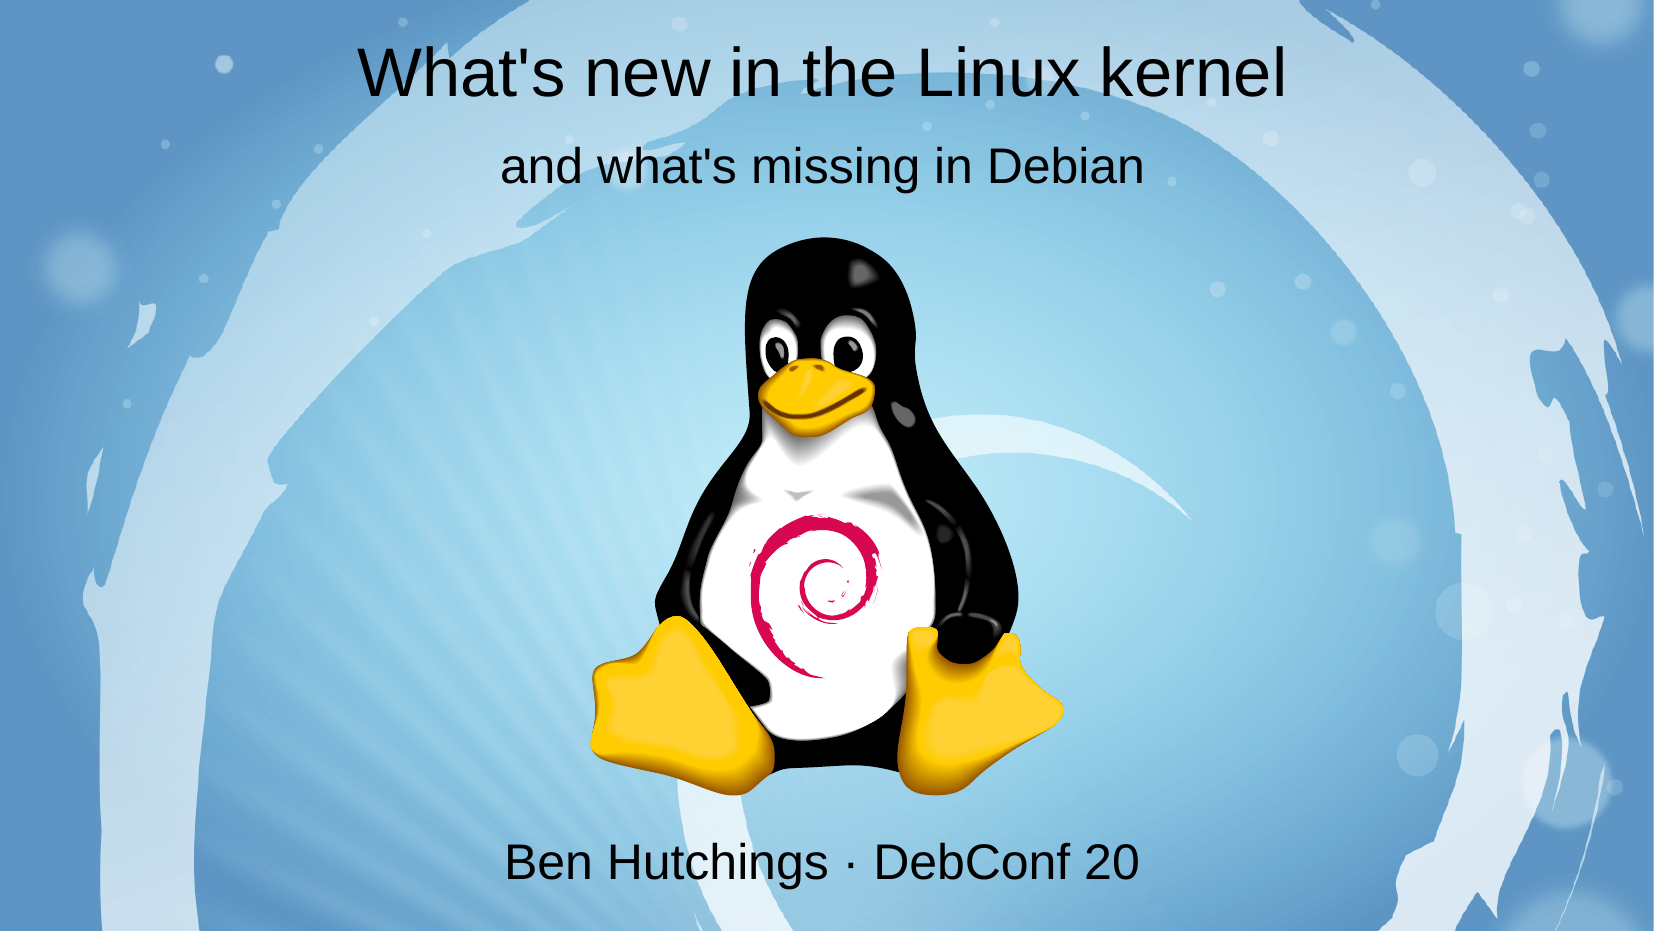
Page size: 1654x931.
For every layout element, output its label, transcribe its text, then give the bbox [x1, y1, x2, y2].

text_box Ben Hutchings · DebConf 20 [168, 826, 1477, 916]
text_box and what's missing in Debian [160, 131, 1485, 202]
title What's new in the Linux kernel [109, 0, 1536, 146]
picture [0, 0, 1654, 931]
